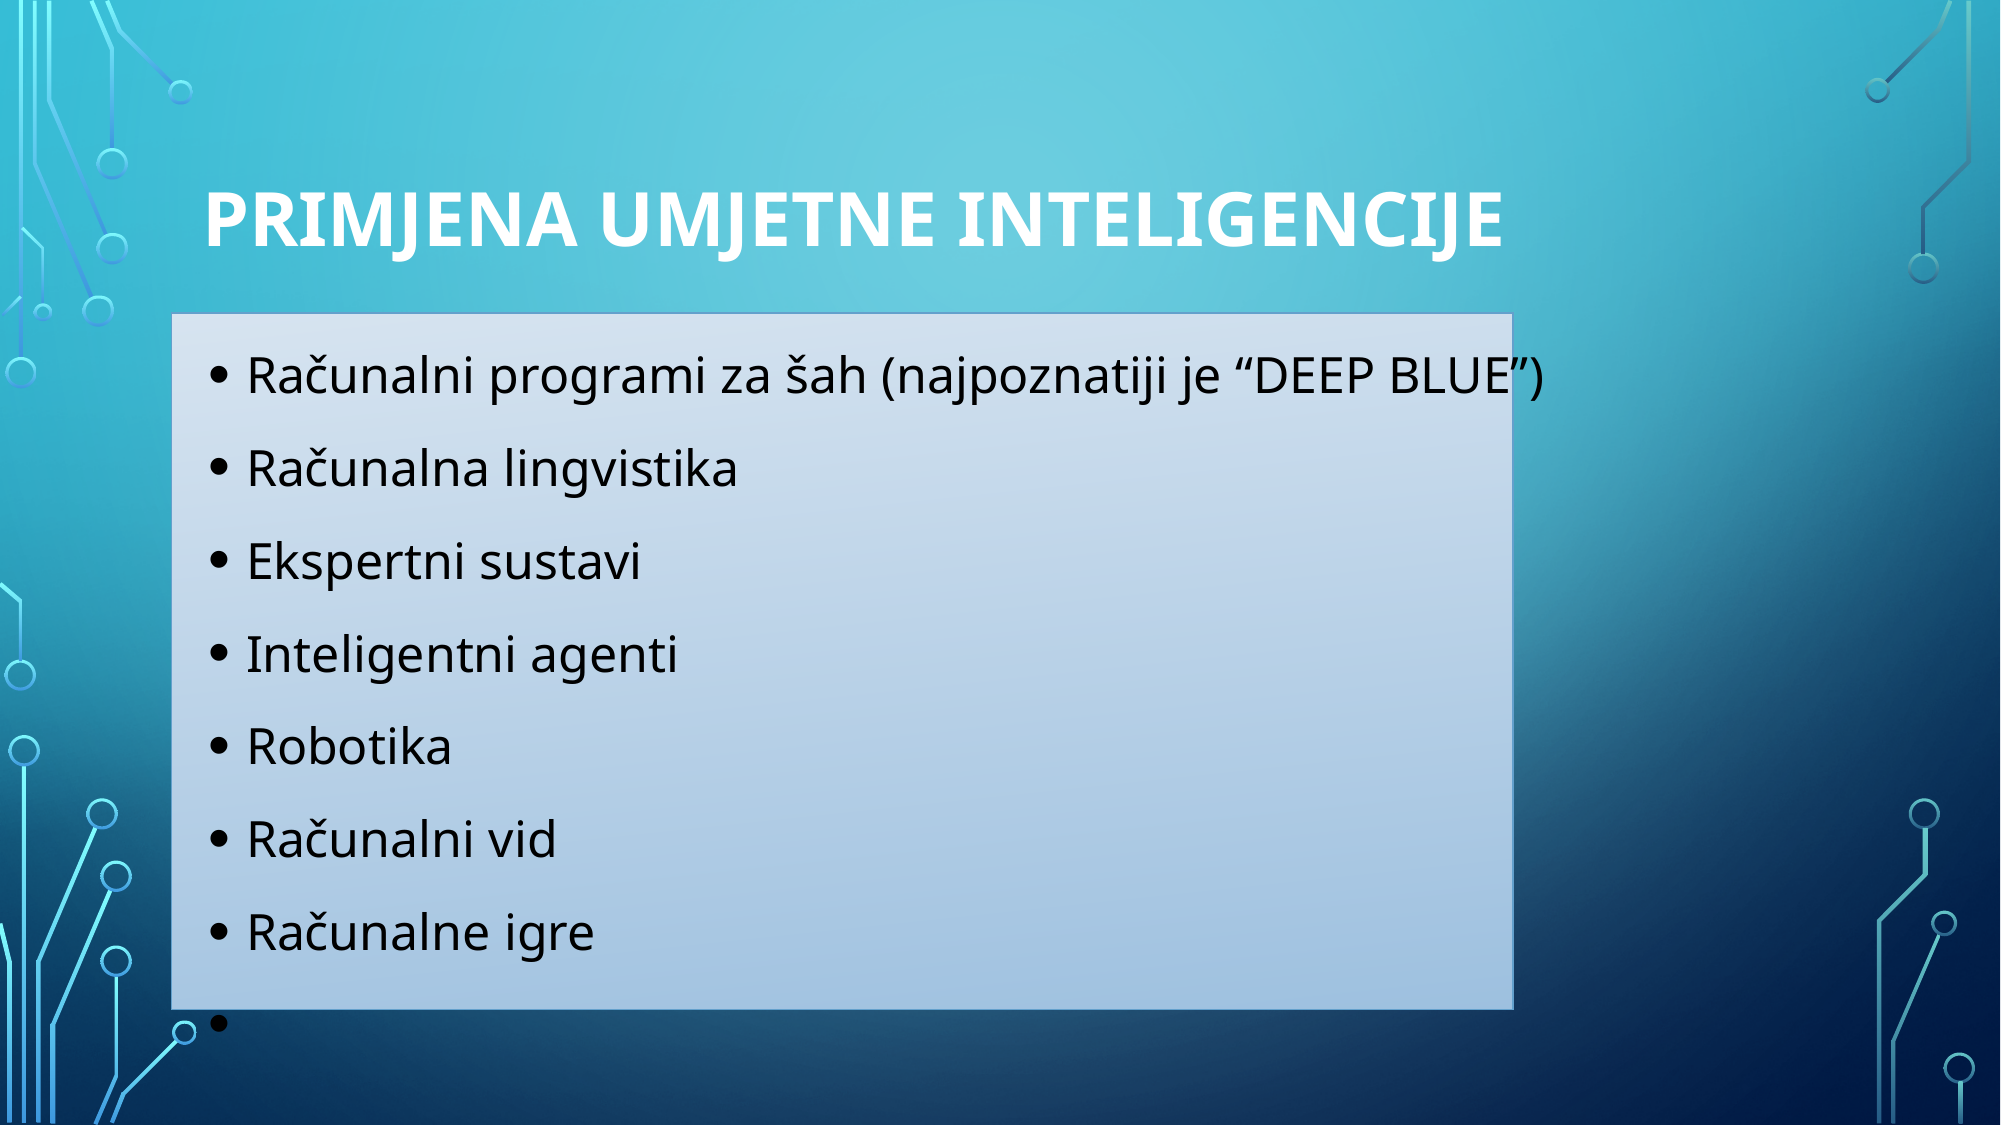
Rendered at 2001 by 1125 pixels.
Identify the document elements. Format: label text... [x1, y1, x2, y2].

list Računalni programi za šah (najpoznatiji je “DEEP BLUE”) Računalna lingvistika Ekspertni sustavi Inteligentni agenti Robotika Računalni vid Računalne igre [193, 324, 1819, 991]
title PRIMJENA UMJETNE INTELIGENCIJE [187, 101, 1813, 324]
text_box [171, 313, 1513, 1009]
